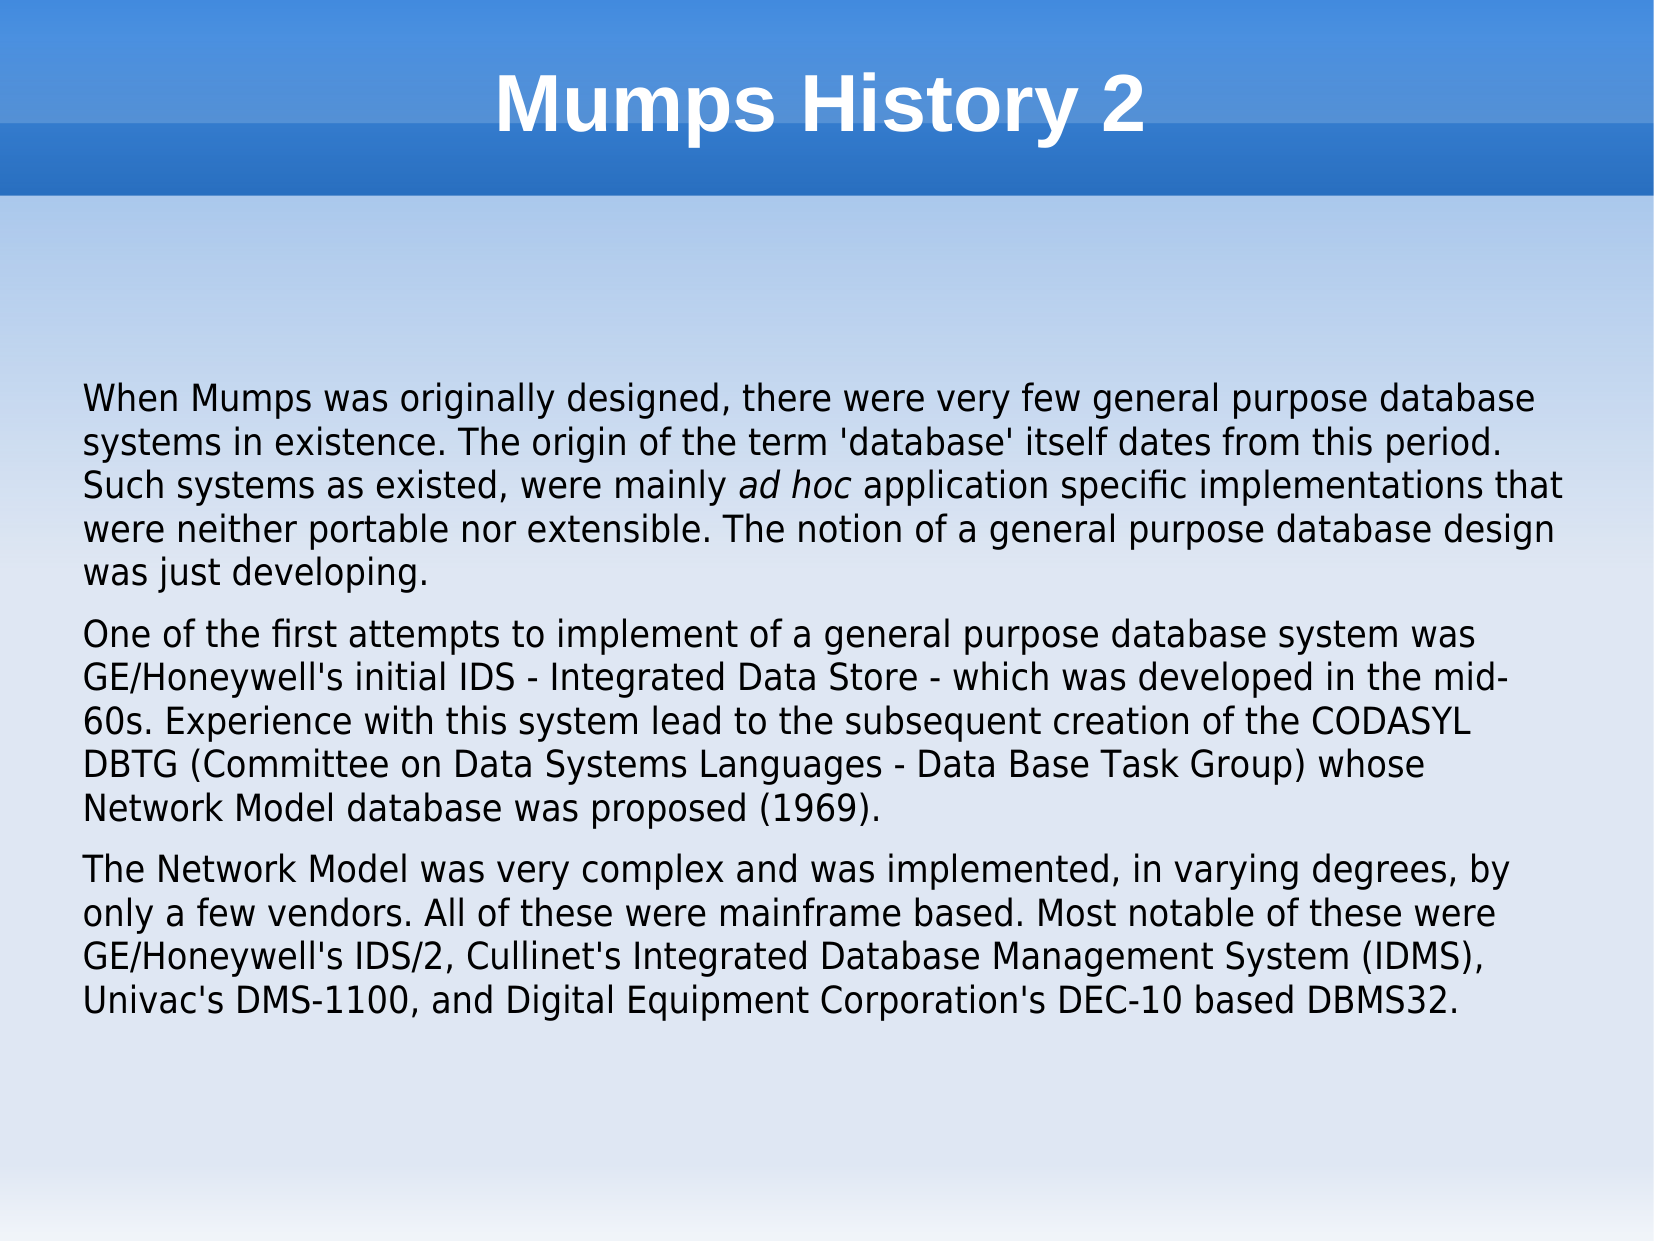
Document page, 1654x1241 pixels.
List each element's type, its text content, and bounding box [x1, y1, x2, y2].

subtitle When Mumps was originally designed, there were very few general purpose database systems in existence. The origin of the term 'database' itself dates from this period. Such systems as existed, were mainly ad hoc application specific implementations that were neither portable nor extensible. The notion of a general purpose database design was just developing. One of the first attempts to implement of a general purpose database system was GE/Honeywell's initial IDS - Integrated Data Store - which was developed in the mid-60s. Experience with this system lead to the subsequent creation of the CODASYL DBTG (Committee on Data Systems Languages - Data Base Task Group) whose Network Model database was proposed (1969). The Network Model was very complex and was implemented, in varying degrees, by only a few vendors. All of these were mainframe based. Most notable of these were GE/Honeywell's IDS/2, Cullinet's Integrated Database Management System (IDMS), Univac's DMS-1100, and Digital Equipment Corporation's DEC-10 based DBMS32. [82, 290, 1571, 1109]
title Mumps History 2 [76, 0, 1565, 208]
picture [0, 0, 1654, 1241]
